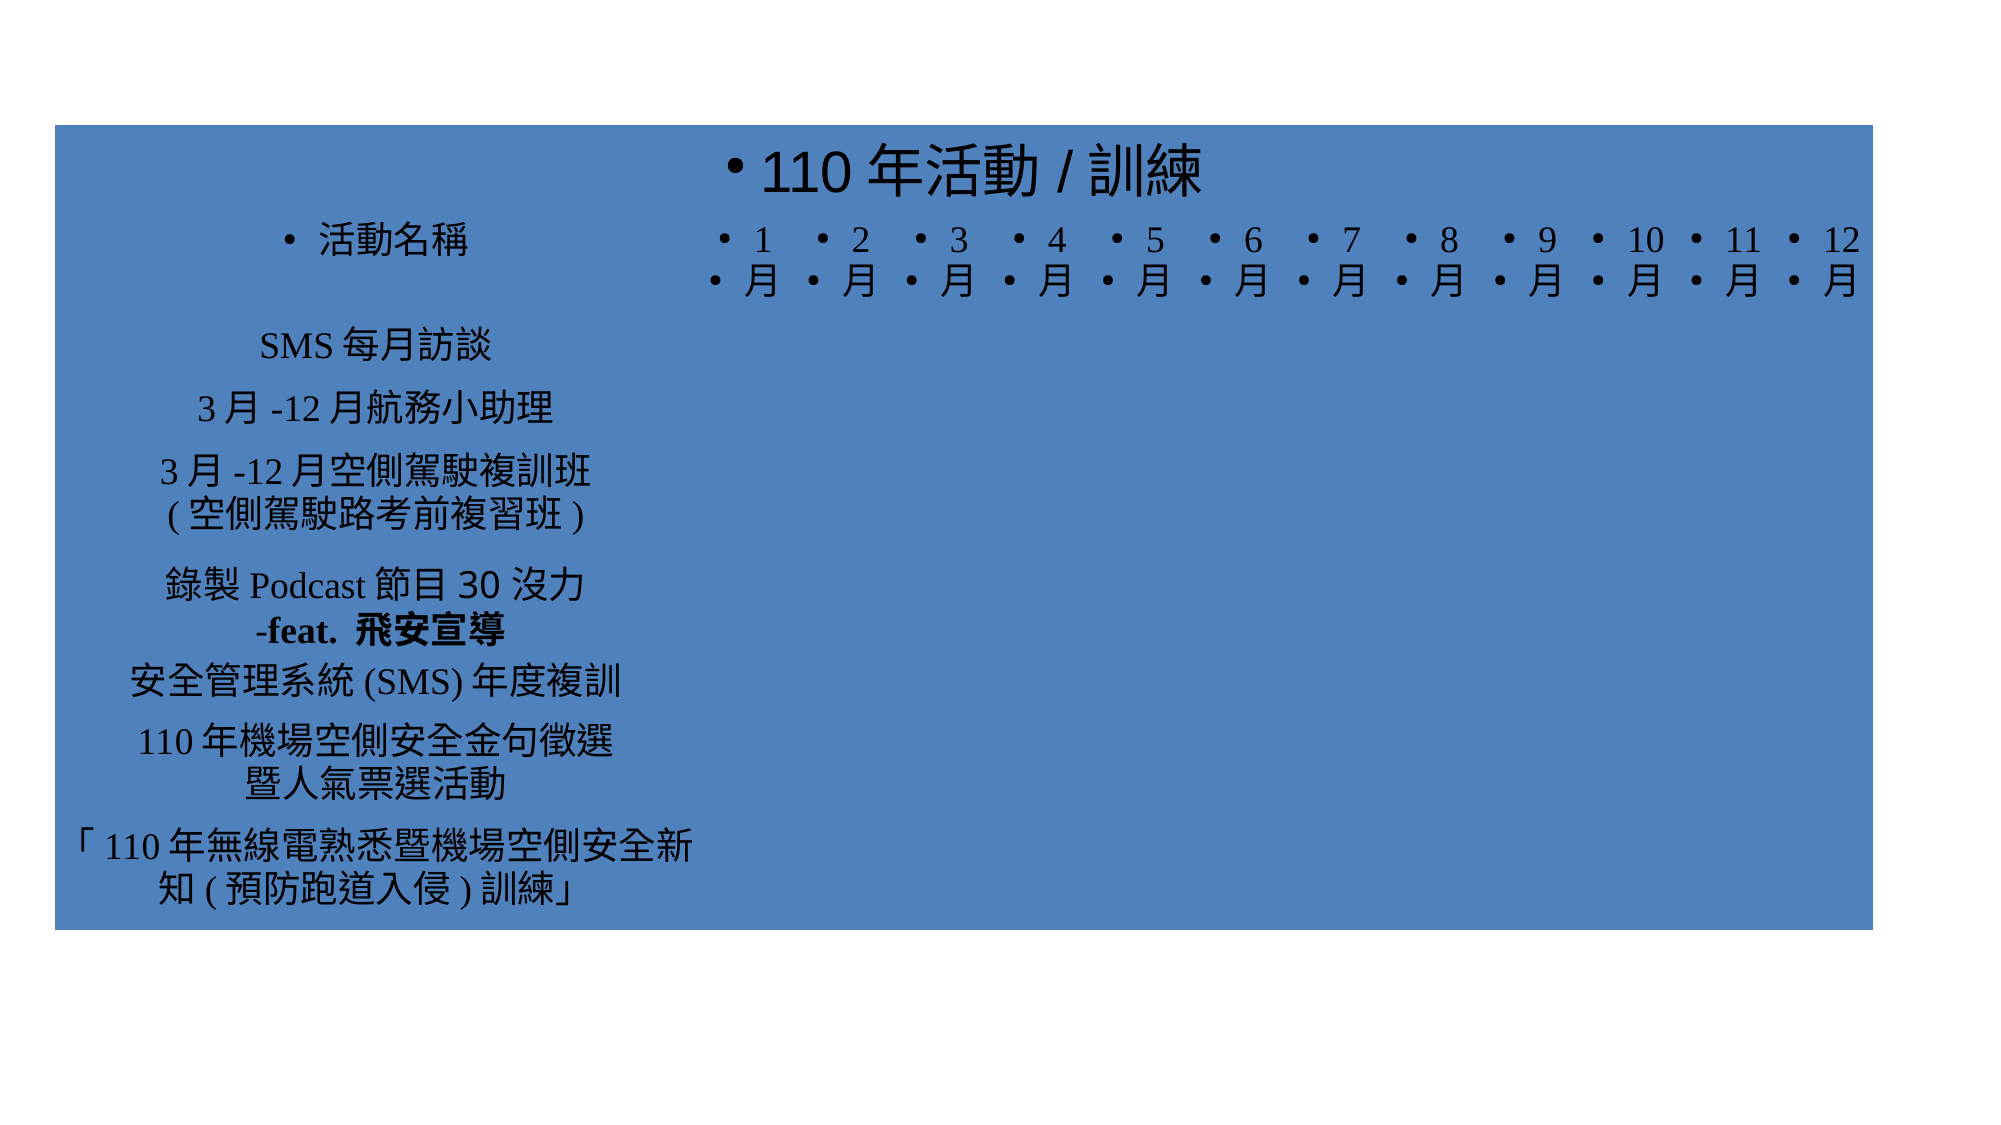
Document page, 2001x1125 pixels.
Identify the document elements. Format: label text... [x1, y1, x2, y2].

table_cell [991, 450, 1089, 555]
table_cell 7 月 [1285, 219, 1383, 324]
table_cell [1089, 387, 1187, 450]
table_cell [1285, 324, 1383, 387]
table_cell [1285, 720, 1383, 825]
table_cell [1089, 555, 1187, 660]
table_cell [1089, 450, 1187, 555]
table_cell [1285, 387, 1383, 450]
table_cell [1383, 324, 1481, 387]
table_cell [1481, 660, 1579, 720]
table_cell [1187, 660, 1285, 720]
table_cell [696, 720, 794, 825]
table_cell [794, 825, 892, 930]
table_cell [892, 660, 991, 720]
table_cell [1775, 660, 1873, 720]
table_cell 4 月 [991, 219, 1089, 324]
table_cell [1579, 450, 1677, 555]
table_cell [1187, 324, 1285, 387]
table_cell [1187, 387, 1285, 450]
table_cell [794, 324, 892, 387]
table_cell 3月-12月航務小助理 [55, 387, 696, 450]
table_cell 6 月 [1187, 219, 1285, 324]
table_cell 活動名稱 [55, 219, 696, 324]
table_cell [1775, 555, 1873, 660]
table_cell [1481, 825, 1579, 930]
table_cell 8 月 [1383, 219, 1481, 324]
table_cell [1383, 387, 1481, 450]
table_cell [1481, 450, 1579, 555]
table_cell [1677, 324, 1775, 387]
table_cell [1285, 555, 1383, 660]
table_cell 12 月 [1775, 219, 1873, 324]
table_cell [991, 825, 1089, 930]
table_cell [1579, 660, 1677, 720]
table_cell [991, 324, 1089, 387]
table_cell [1383, 450, 1481, 555]
table_cell 3月-12月空側駕駛複訓班 (空側駕駛路考前複習班) [55, 450, 696, 555]
table_cell [1579, 324, 1677, 387]
table_cell [1775, 720, 1873, 825]
table_cell [991, 720, 1089, 825]
table_cell [1677, 450, 1775, 555]
table_cell 安全管理系統(SMS)年度複訓 [55, 660, 696, 720]
table_cell [1579, 387, 1677, 450]
table_cell 11 月 [1677, 219, 1775, 324]
table_cell [892, 387, 991, 450]
table_cell [991, 660, 1089, 720]
table_cell [1579, 720, 1677, 825]
table_cell 1 月 [696, 219, 794, 324]
table_cell [696, 387, 794, 450]
table_cell [1481, 720, 1579, 825]
table_cell [696, 324, 794, 387]
table_cell [1383, 720, 1481, 825]
table_cell [1775, 387, 1873, 450]
table_cell [1677, 555, 1775, 660]
table_cell [1187, 825, 1285, 930]
table_cell 錄製Podcast節目30沒力 -feat. 飛安宣導 [55, 555, 696, 660]
table_cell [794, 387, 892, 450]
table_cell [892, 555, 991, 660]
table_cell [1481, 387, 1579, 450]
table_cell 3 月 [892, 219, 991, 324]
table_cell [991, 555, 1089, 660]
table_cell [794, 555, 892, 660]
table_cell [696, 555, 794, 660]
table_cell [794, 720, 892, 825]
table_cell [1089, 324, 1187, 387]
table_cell SMS每月訪談 [55, 324, 696, 387]
table_cell [696, 825, 794, 930]
table_cell [1285, 660, 1383, 720]
table_cell [696, 450, 794, 555]
table_cell 10 月 [1579, 219, 1677, 324]
table_cell [1383, 825, 1481, 930]
table_cell [1677, 825, 1775, 930]
table_cell [696, 660, 794, 720]
table_cell [1775, 825, 1873, 930]
table_cell [1775, 450, 1873, 555]
table_cell [1579, 555, 1677, 660]
table_cell [1285, 450, 1383, 555]
table_cell [794, 660, 892, 720]
table_cell [1089, 825, 1187, 930]
table_cell [892, 324, 991, 387]
table_cell [1481, 324, 1579, 387]
table_cell [991, 387, 1089, 450]
table_cell 5 月 [1089, 219, 1187, 324]
table_cell [892, 720, 991, 825]
table_cell 110年機場空側安全金句徵選 暨人氣票選活動 [55, 720, 696, 825]
table_cell [1775, 324, 1873, 387]
table_cell [1383, 660, 1481, 720]
table_cell 「110年無線電熟悉暨機場空側安全新知(預防跑道入侵)訓練」 [55, 825, 696, 930]
table_cell [1187, 720, 1285, 825]
table_cell [1089, 720, 1187, 825]
table_cell [1677, 660, 1775, 720]
table_cell [892, 450, 991, 555]
table_cell [1187, 555, 1285, 660]
table_cell [892, 825, 991, 930]
table_cell [794, 450, 892, 555]
table_cell [1677, 720, 1775, 825]
table_cell [1089, 660, 1187, 720]
table_cell [1677, 387, 1775, 450]
table_cell 9 月 [1481, 219, 1579, 324]
table_cell [1579, 825, 1677, 930]
table_cell [1383, 555, 1481, 660]
table_cell 2 月 [794, 219, 892, 324]
table_cell [1187, 450, 1285, 555]
table_cell [1285, 825, 1383, 930]
table_cell [1481, 555, 1579, 660]
table_header 110年活動/訓練 [55, 125, 1873, 219]
